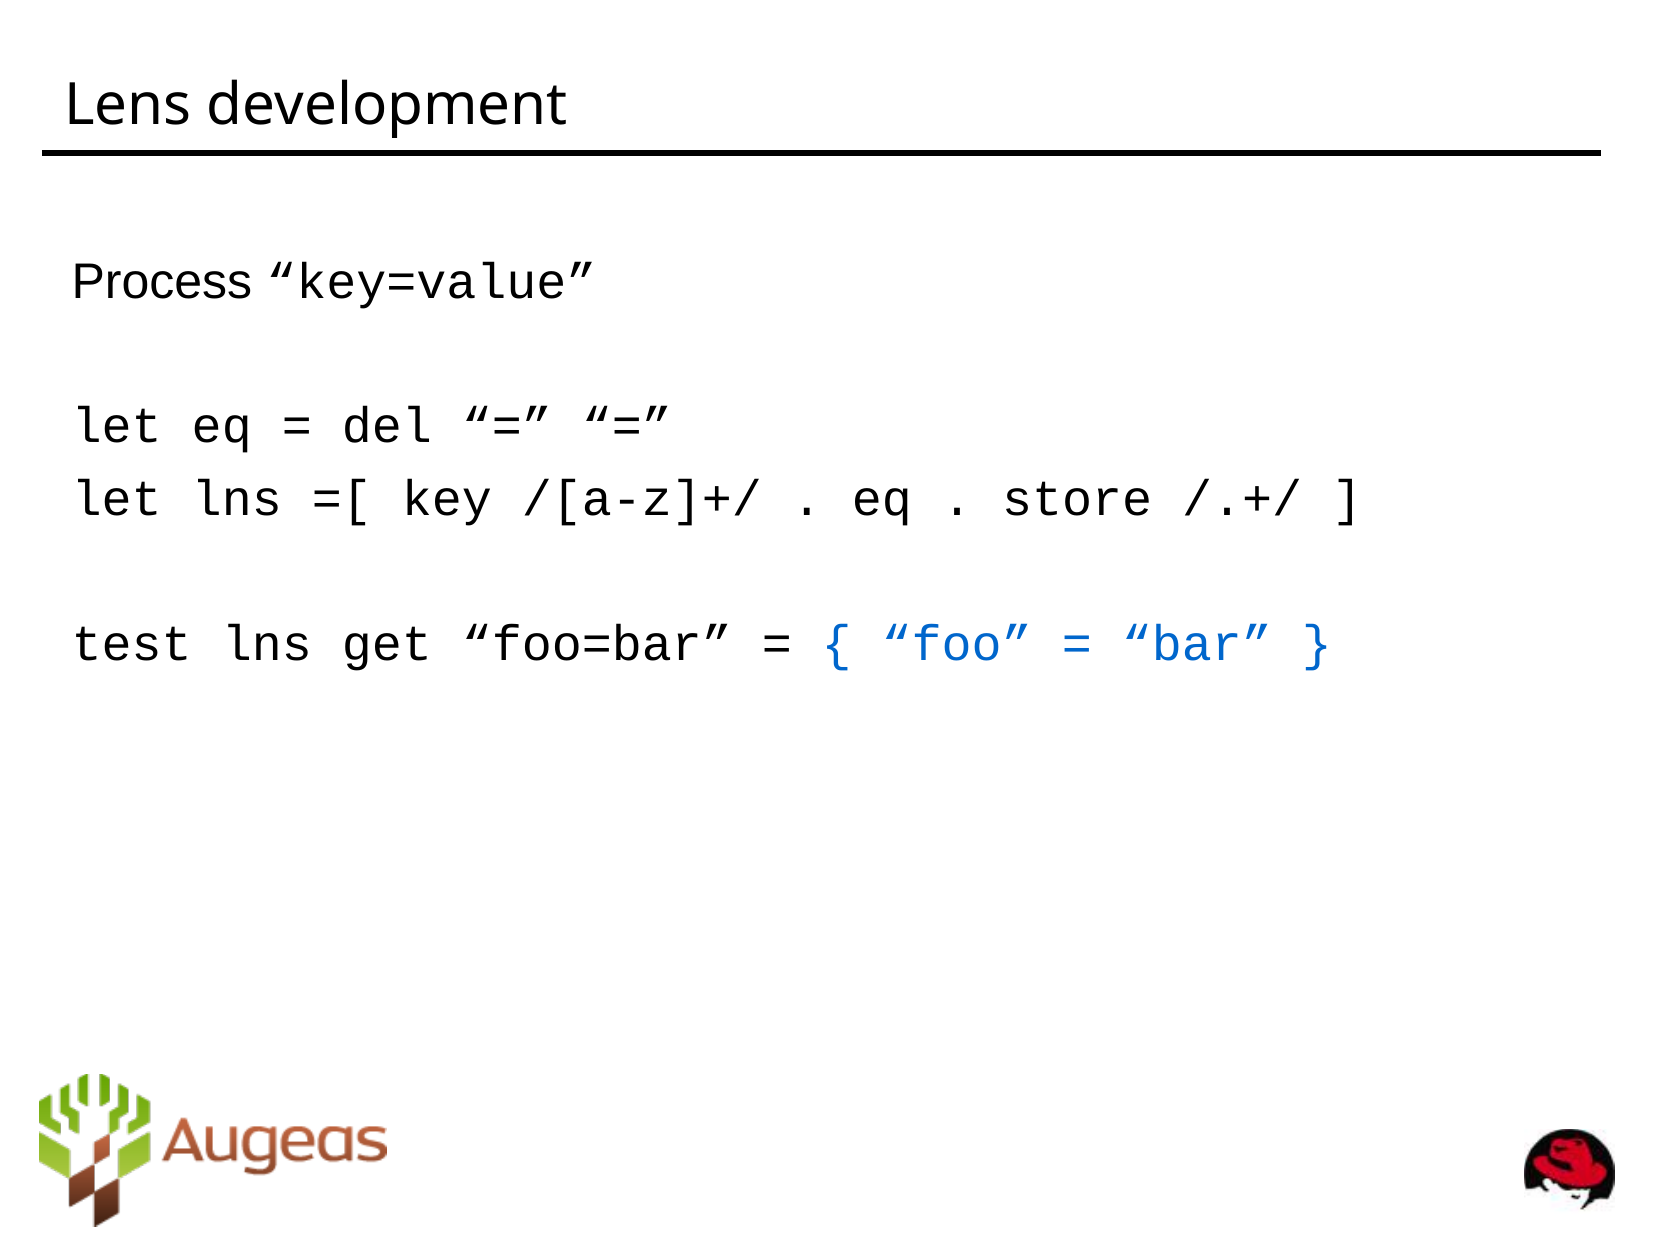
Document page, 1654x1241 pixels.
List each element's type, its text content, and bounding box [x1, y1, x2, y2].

picture [1524, 1129, 1615, 1220]
title Lens development [64, 42, 1496, 161]
list Process “key=value” let eq = del “=” “=” let lns =[ key /[a-z]+/ . eq . store /.+/ ] test lns get “foo=bar” = { “foo” = “bar” } [71, 180, 1495, 1089]
picture [39, 1074, 387, 1227]
